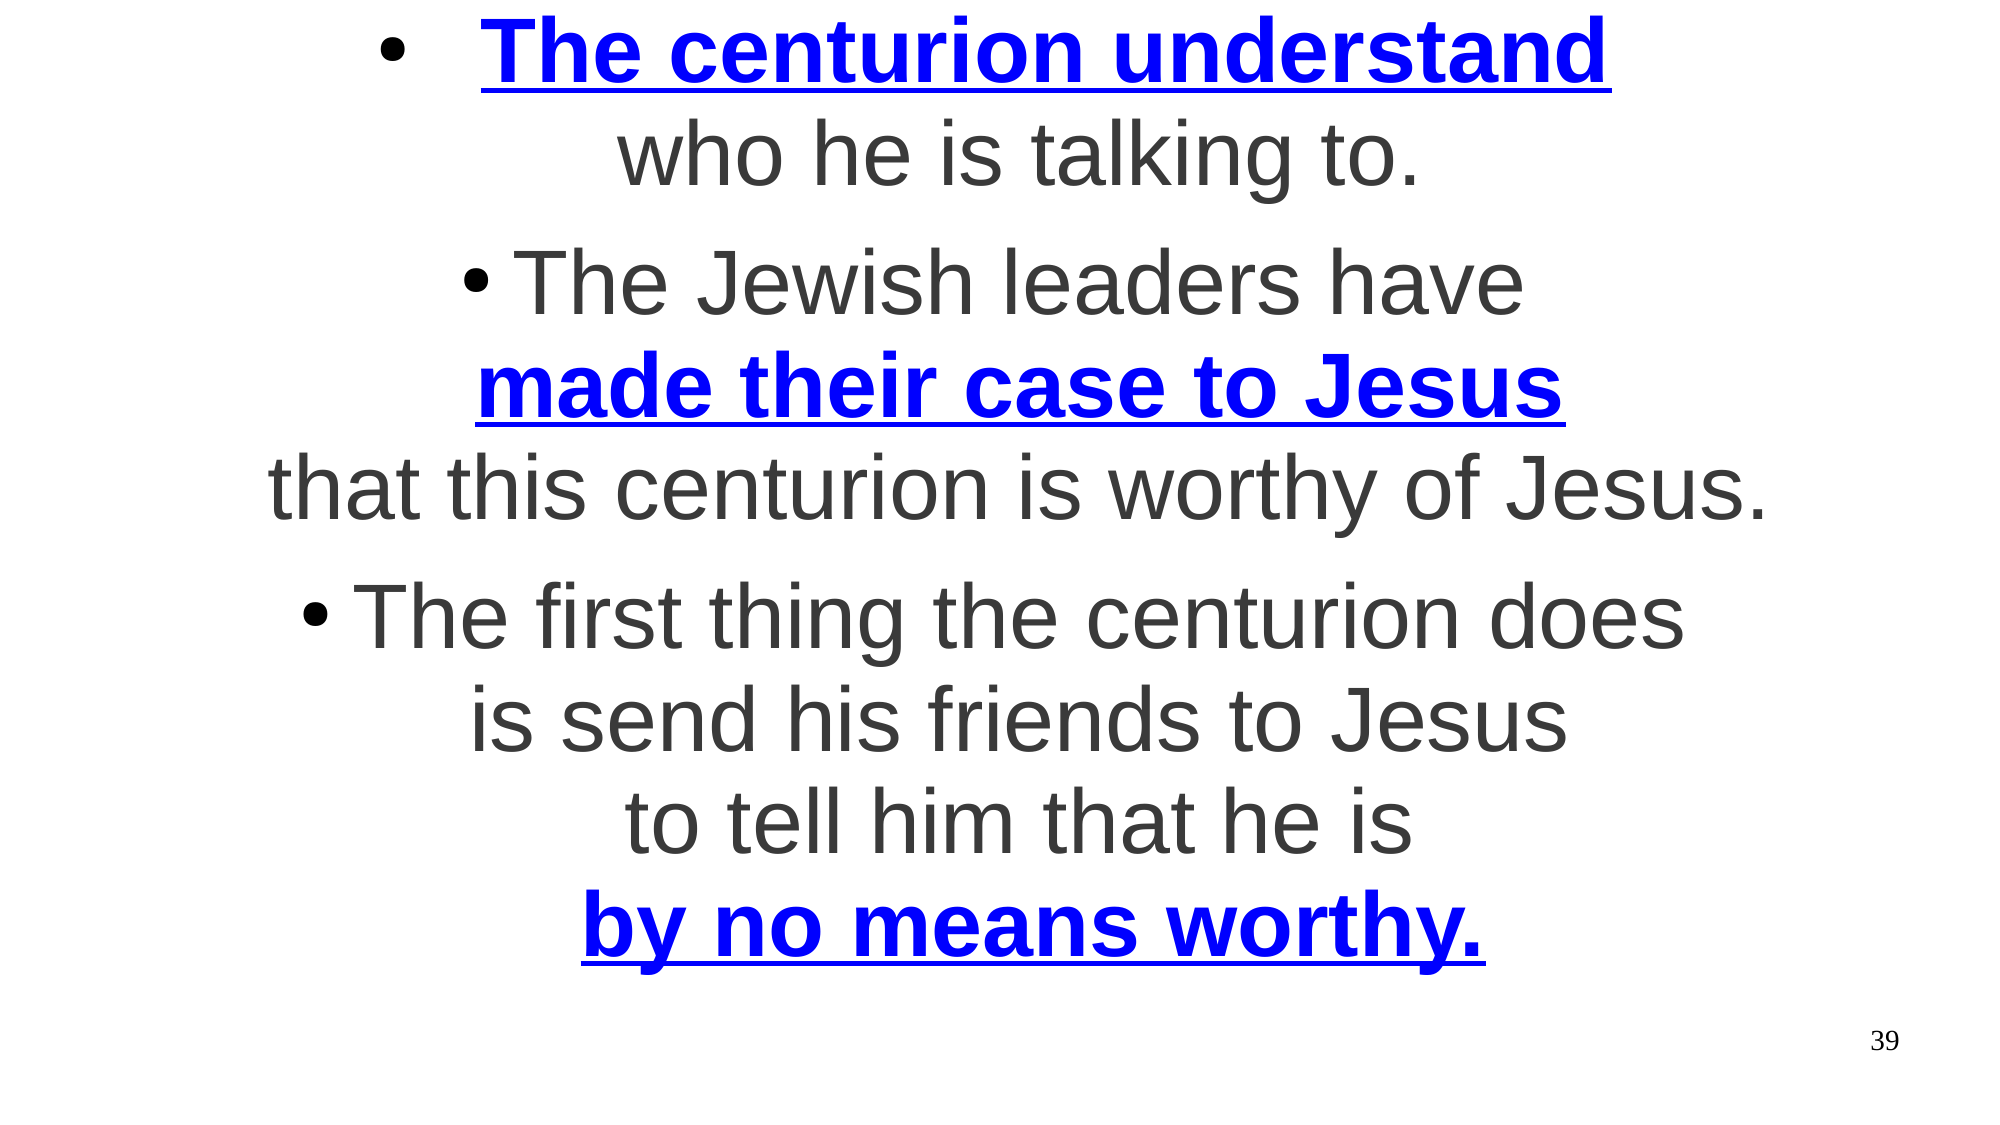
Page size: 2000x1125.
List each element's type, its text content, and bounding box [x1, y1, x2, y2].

list The centurion understand who he is talking to. The Jewish leaders have made their case to Jesus that this centurion is worthy of Jesus. The first thing the centurion does is send his friends to Jesus to tell him that he is by no means worthy. [0, 0, 1996, 1123]
